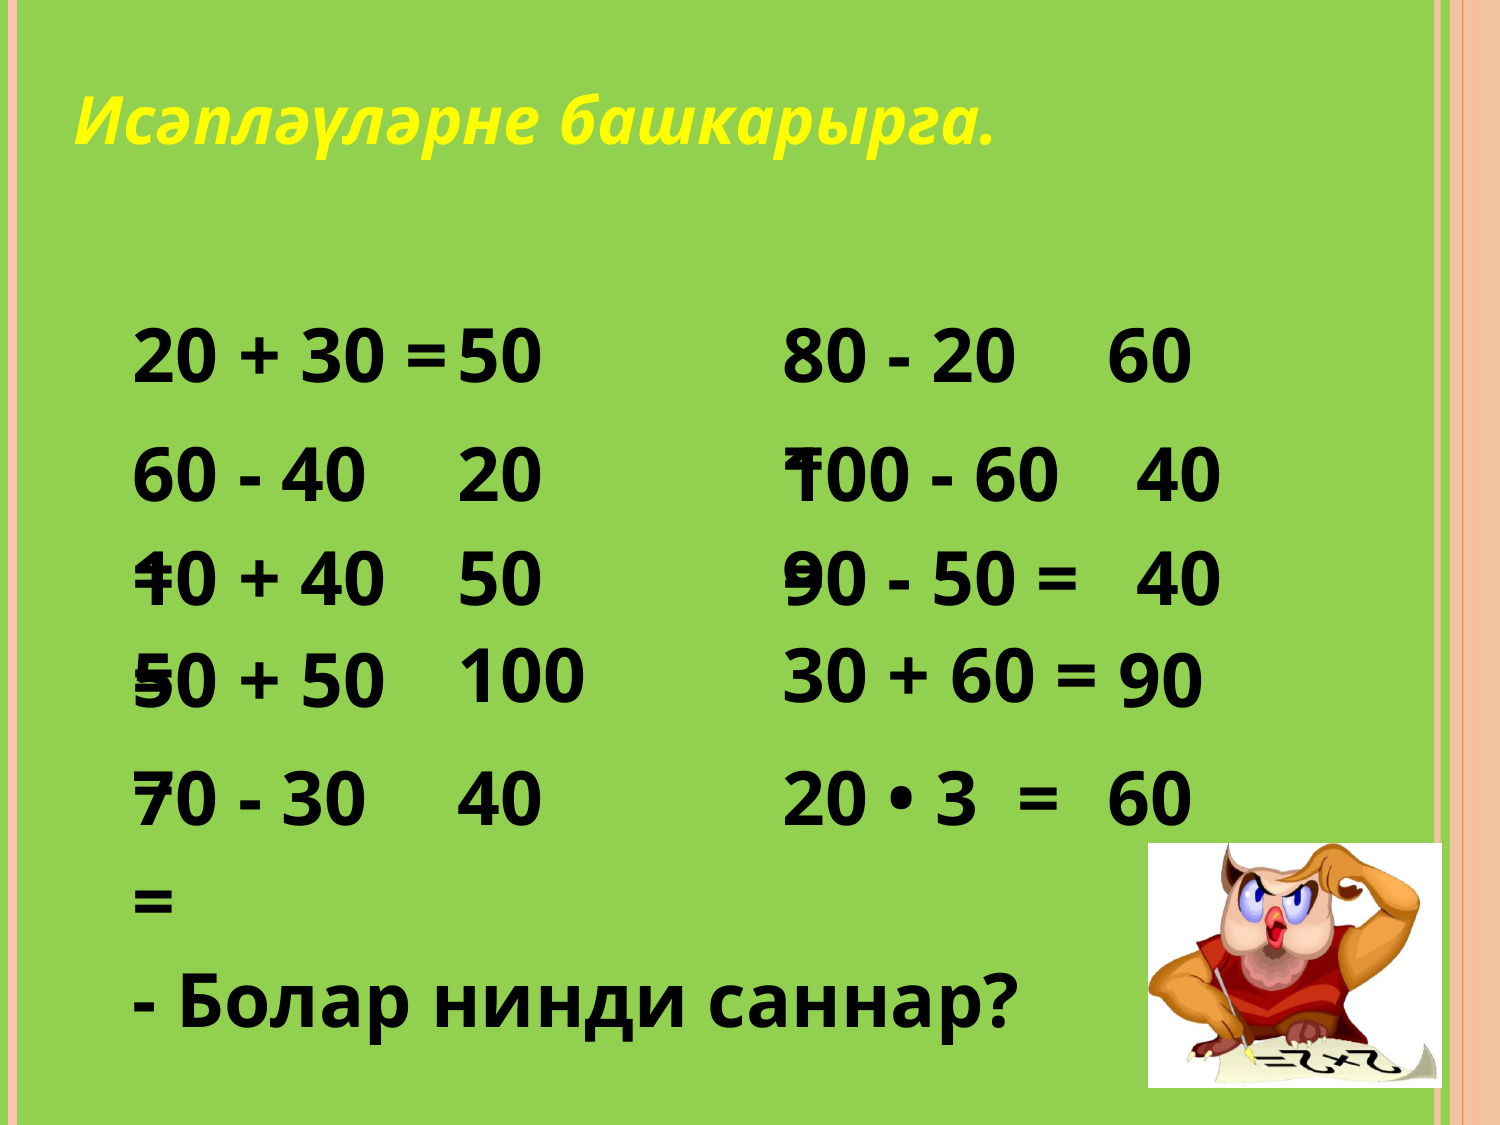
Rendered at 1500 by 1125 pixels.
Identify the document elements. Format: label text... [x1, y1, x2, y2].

text_box 40 [1122, 413, 1270, 512]
text_box 60 - 40 = [118, 413, 442, 517]
text_box 10 + 40 = [118, 517, 442, 616]
text_box 60 [1092, 295, 1241, 394]
text_box 20 [442, 413, 591, 517]
text_box 20 • 3 = [767, 738, 1092, 836]
text_box 60 [1092, 738, 1241, 836]
text_box 90 - 50 = [767, 517, 1122, 615]
text_box 20 + 30 = [118, 295, 473, 413]
text_box 50 + 50 = [118, 620, 443, 738]
text_box 100 [442, 615, 621, 713]
text_box 90 [1104, 620, 1241, 718]
text_box 40 [442, 738, 591, 836]
text_box 30 + 60 = [767, 615, 1123, 713]
text_box Исәпләүләрне башкарырга. [58, 70, 1395, 246]
text_box 100 - 60 = [767, 413, 1122, 512]
text_box 50 [442, 517, 591, 615]
picture [1148, 843, 1442, 1088]
text_box 80 - 20 = [767, 295, 1092, 394]
text_box - Болар нинди саннар? [118, 944, 1123, 1050]
text_box 40 [1122, 517, 1270, 616]
text_box 70 - 30 = [118, 738, 443, 866]
text_box 50 [442, 295, 591, 394]
